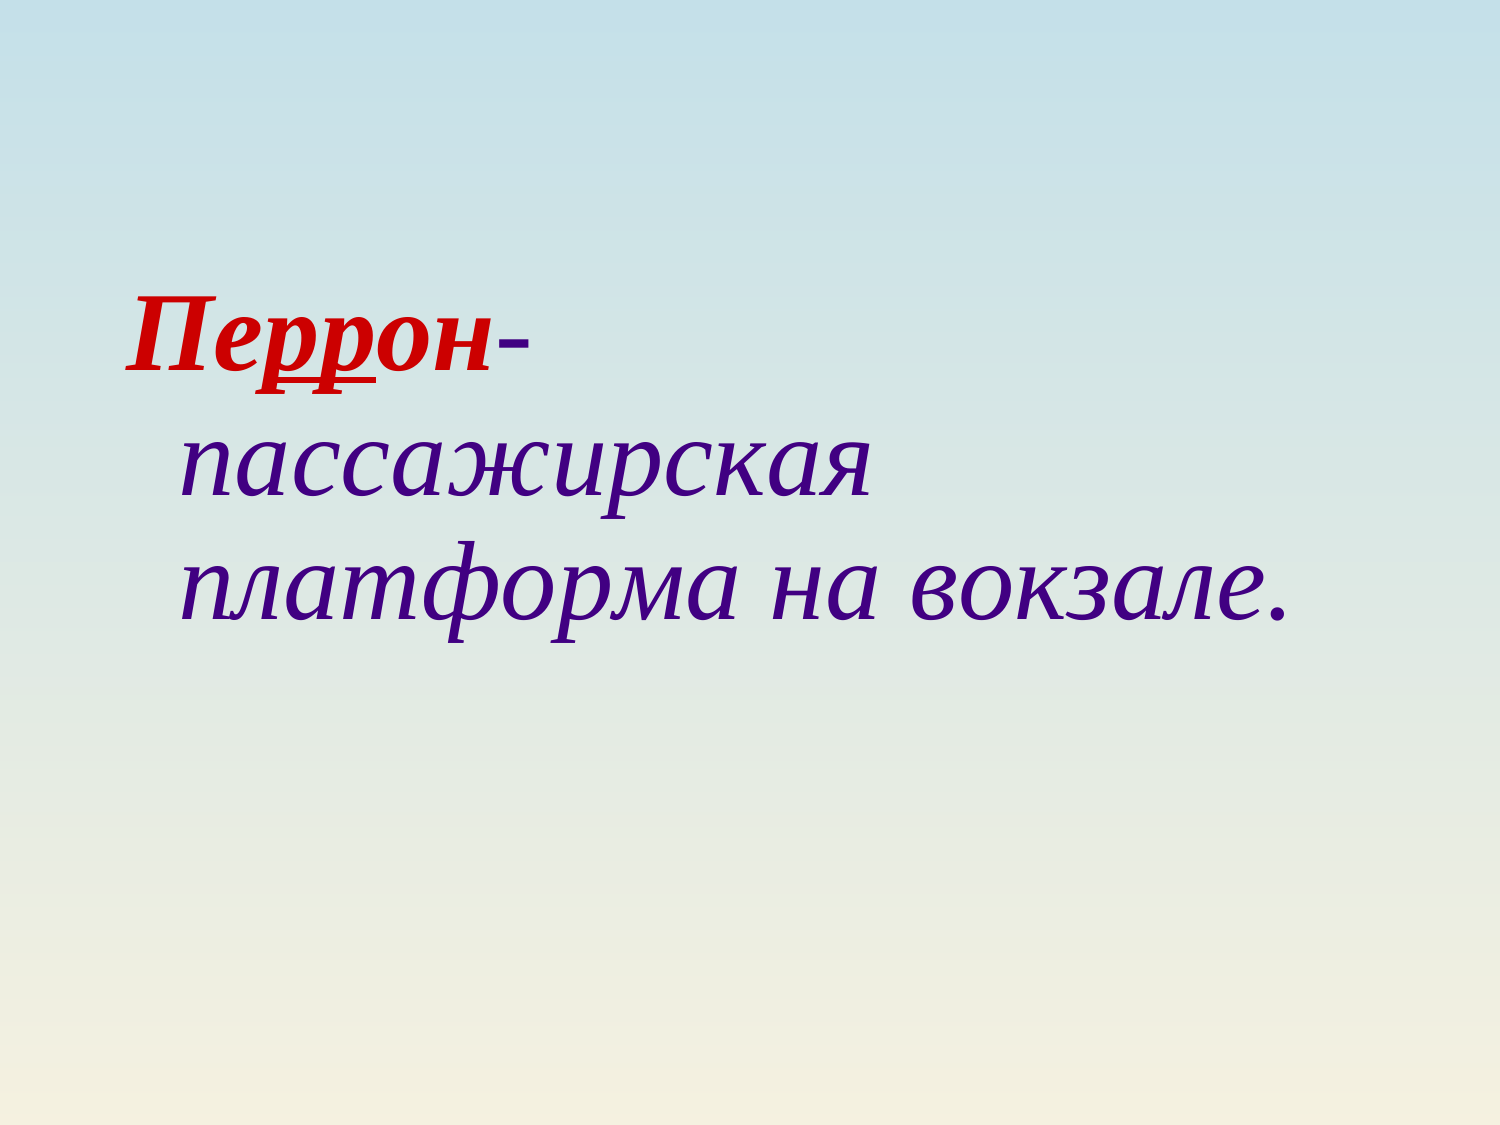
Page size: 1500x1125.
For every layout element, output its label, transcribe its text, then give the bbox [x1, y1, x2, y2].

list Перрон- пассажирская платформа на вокзале. [75, 262, 1426, 1035]
